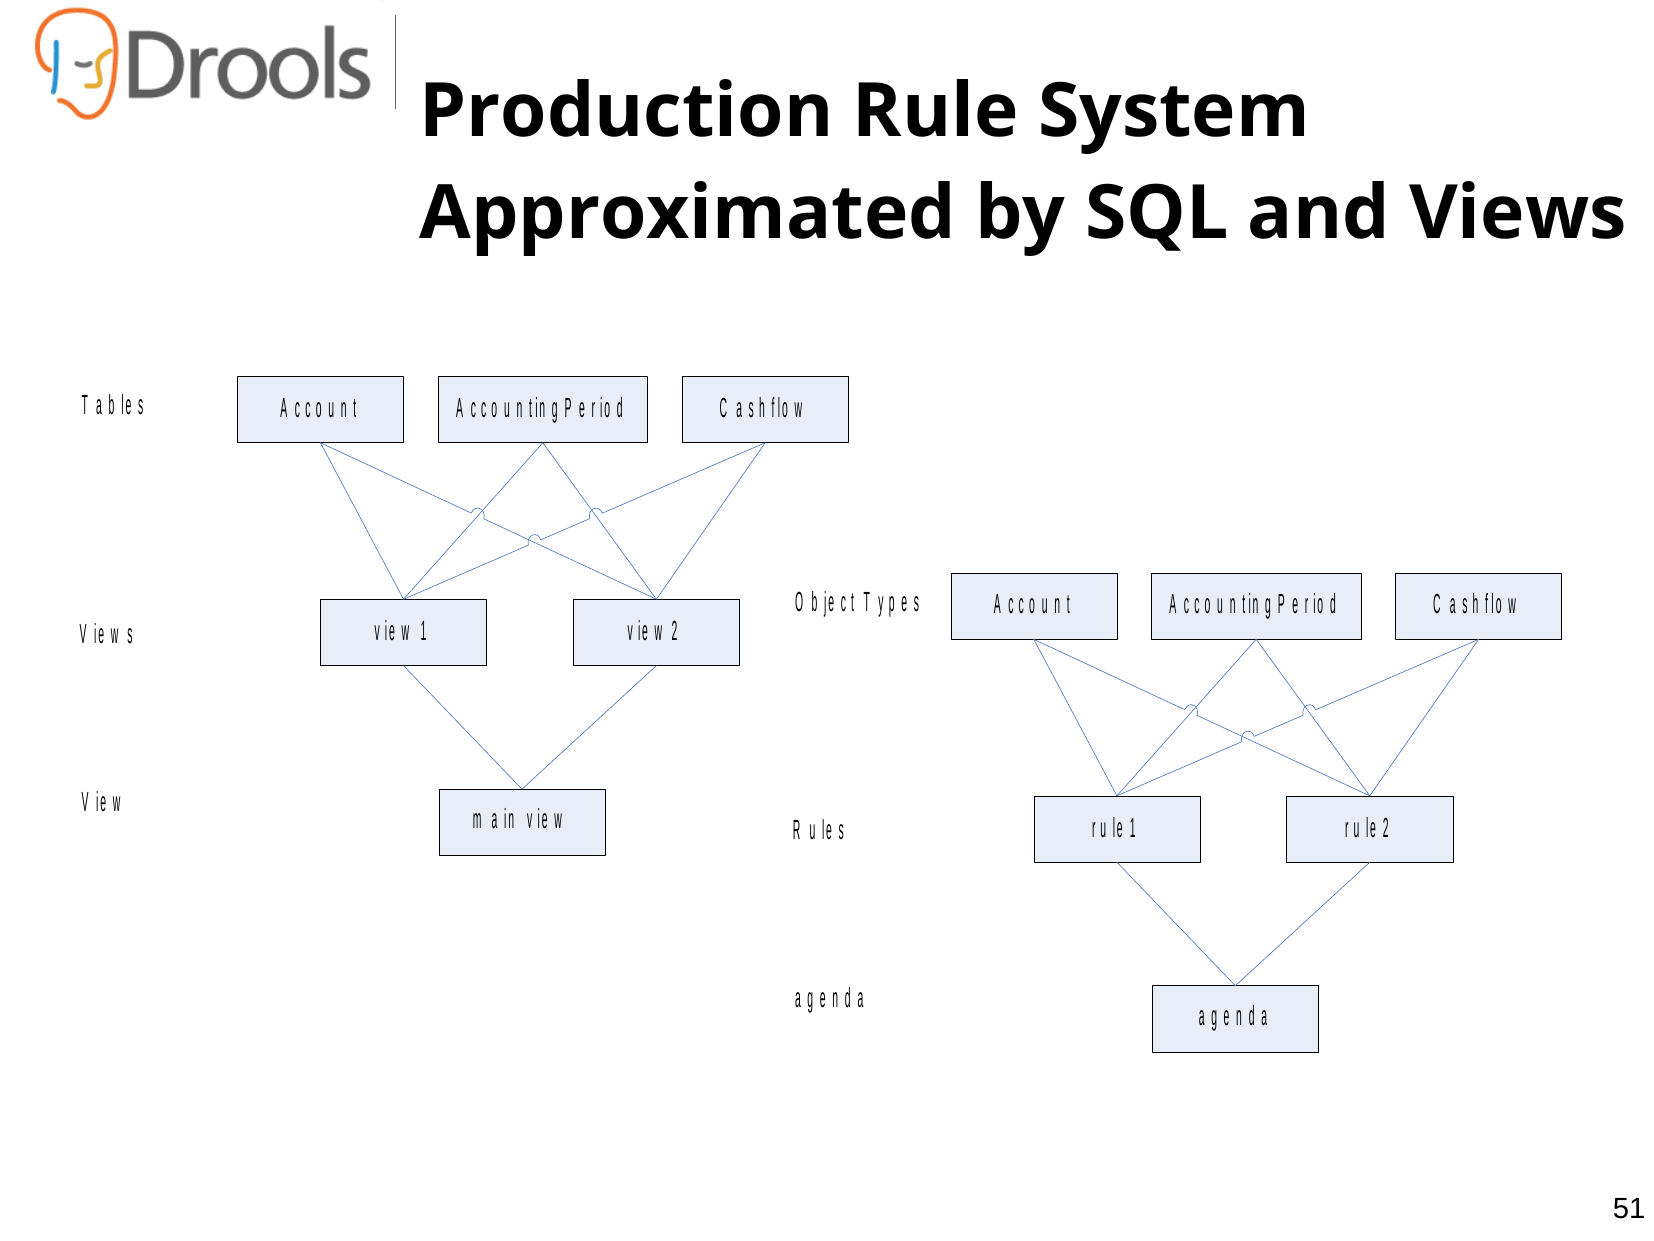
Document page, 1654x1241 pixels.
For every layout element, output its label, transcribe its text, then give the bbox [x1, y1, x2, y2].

title Production Rule System Approximated by SQL and Views [419, 0, 1630, 318]
picture [29, 0, 384, 126]
picture [75, 372, 1565, 1057]
